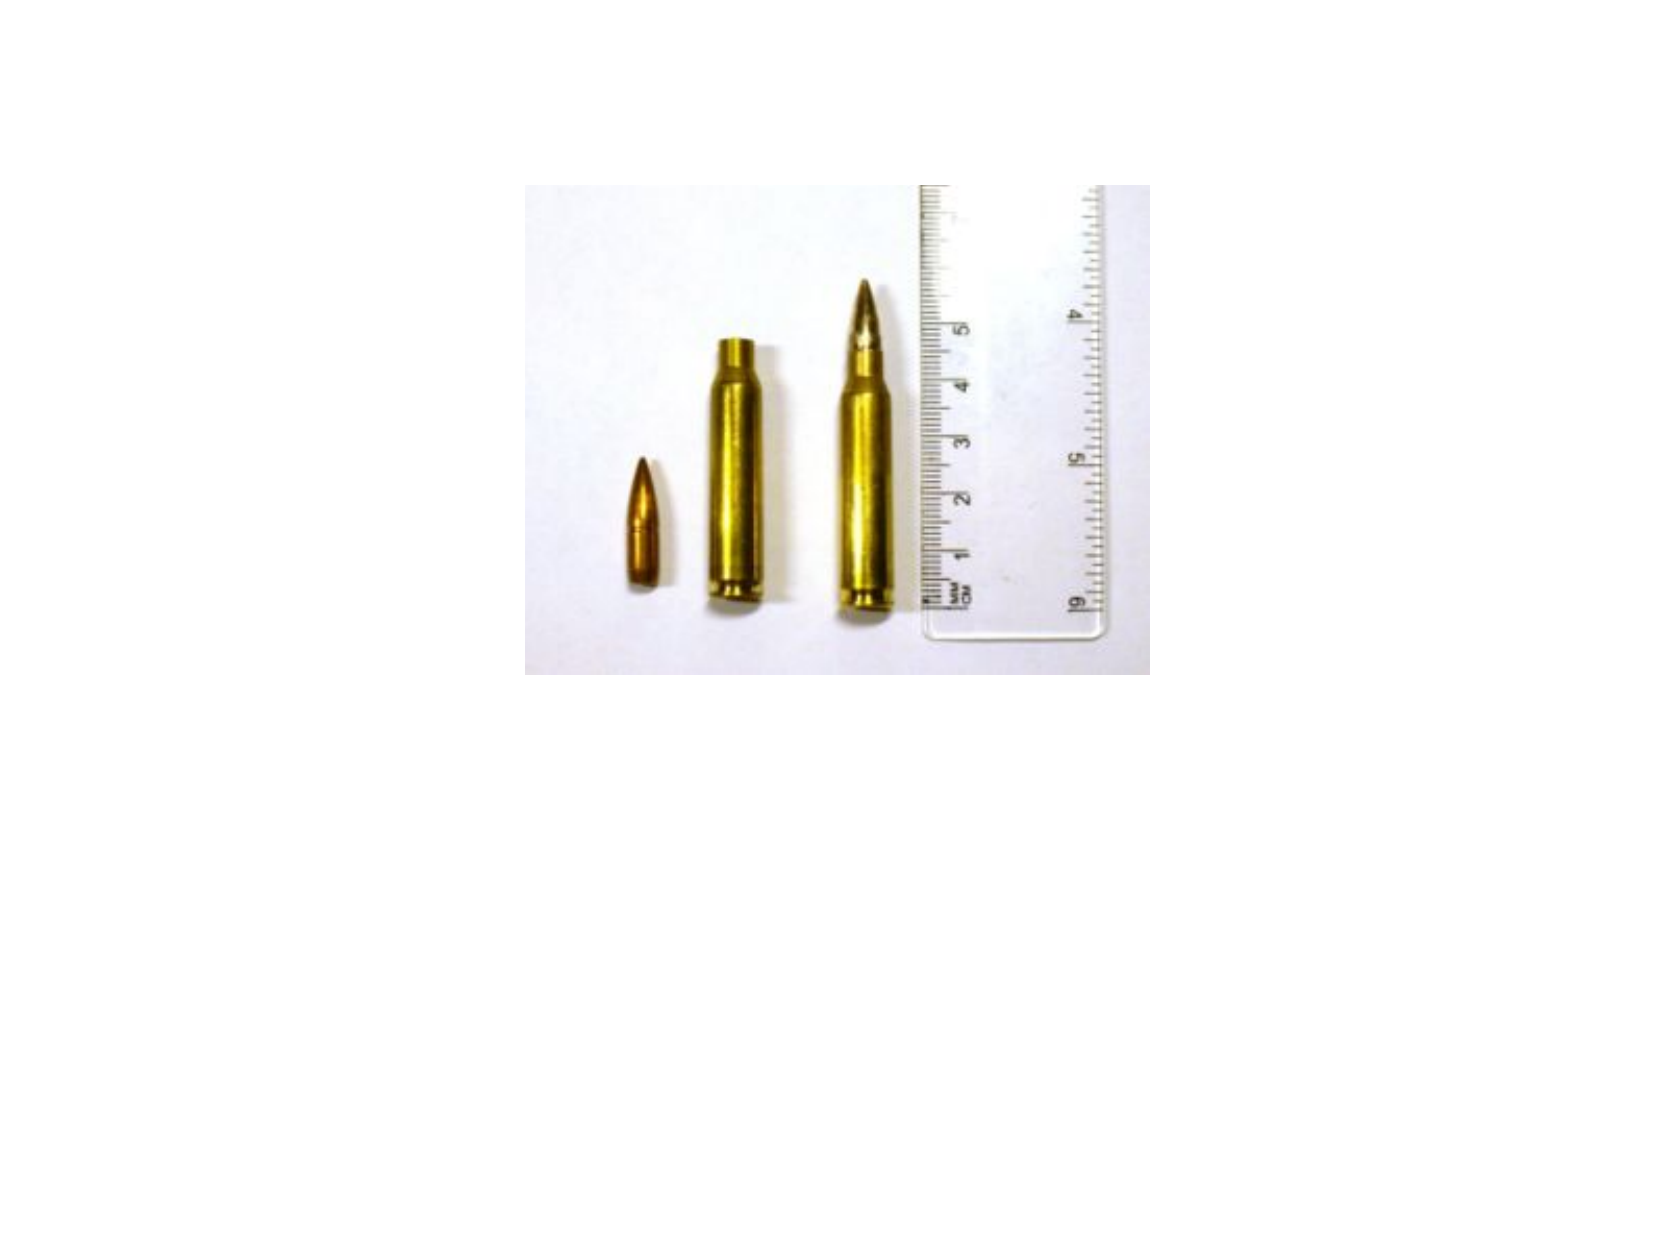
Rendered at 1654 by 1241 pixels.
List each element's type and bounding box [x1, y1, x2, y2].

picture [525, 185, 1150, 676]
